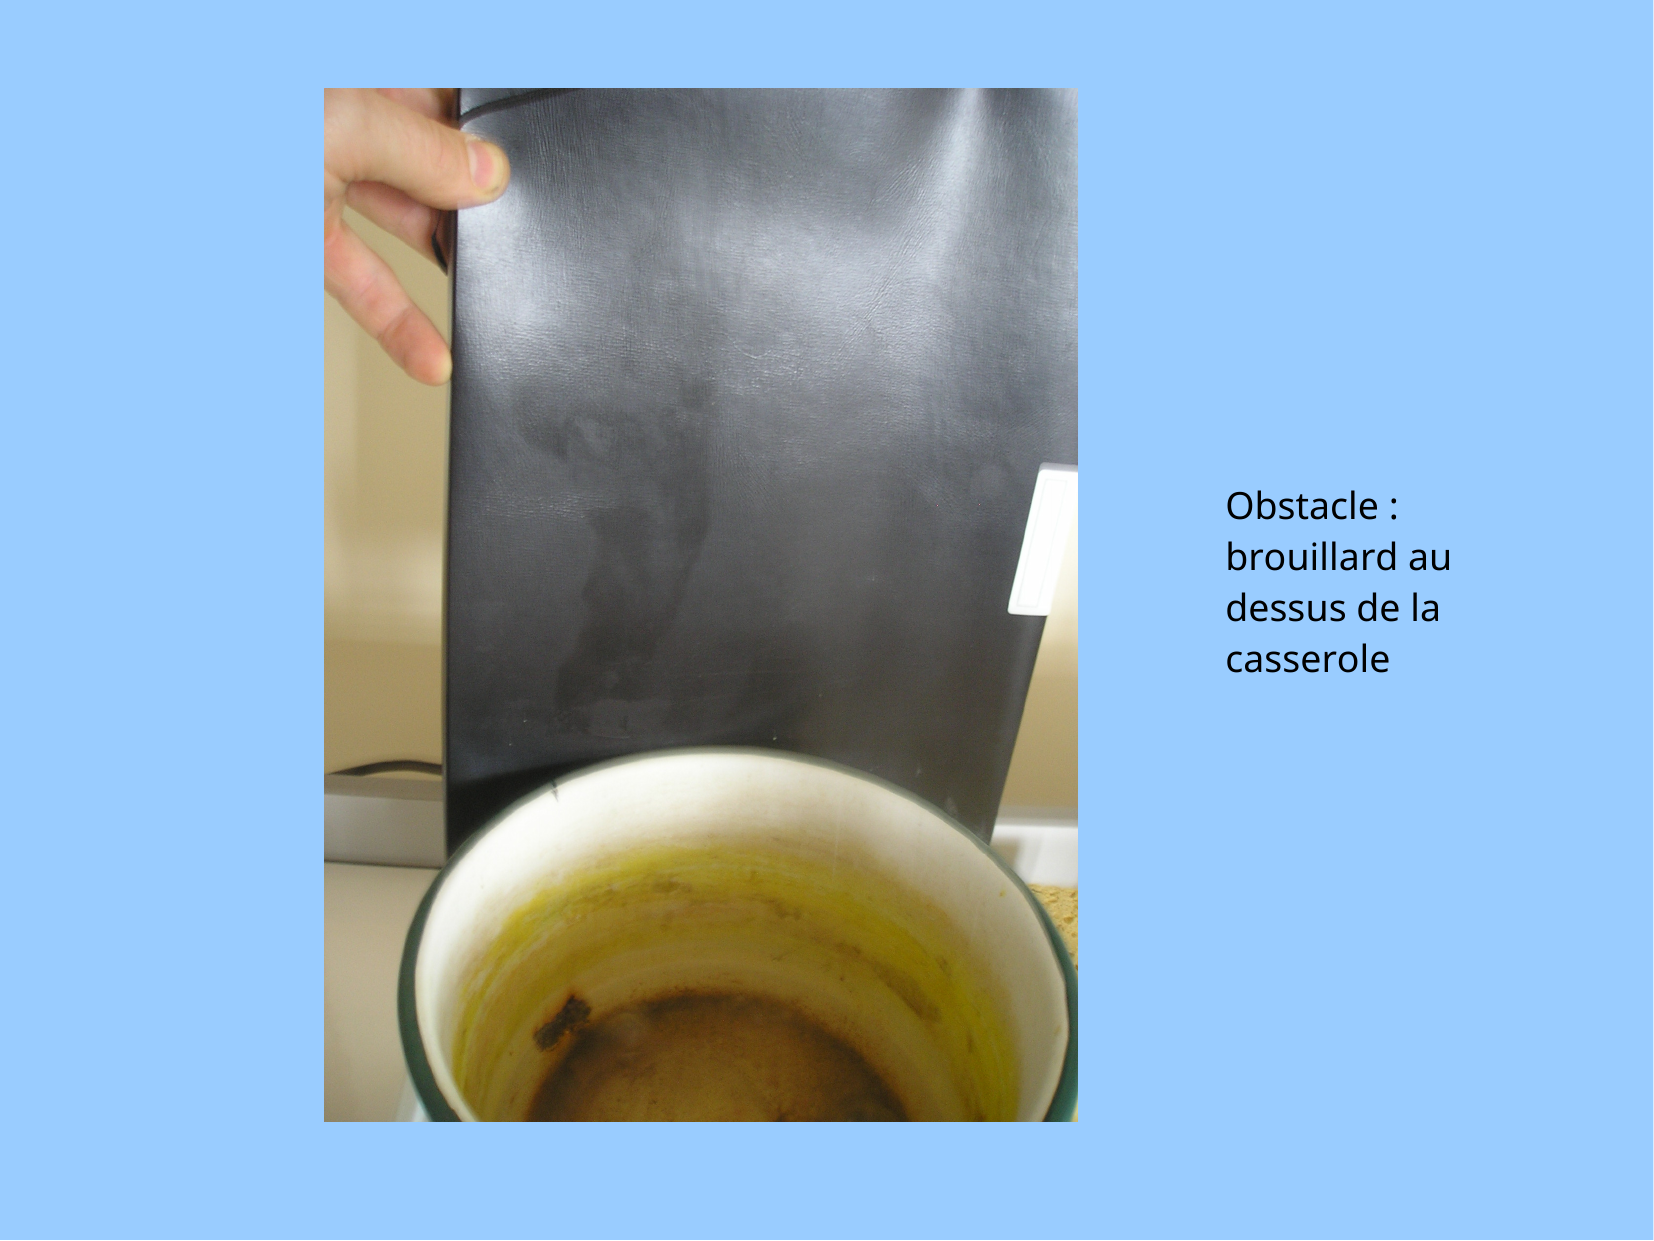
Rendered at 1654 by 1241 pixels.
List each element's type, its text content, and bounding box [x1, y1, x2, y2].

picture [324, 88, 1078, 1123]
text_box Obstacle : brouillard au dessus de la casserole [1210, 472, 1595, 662]
